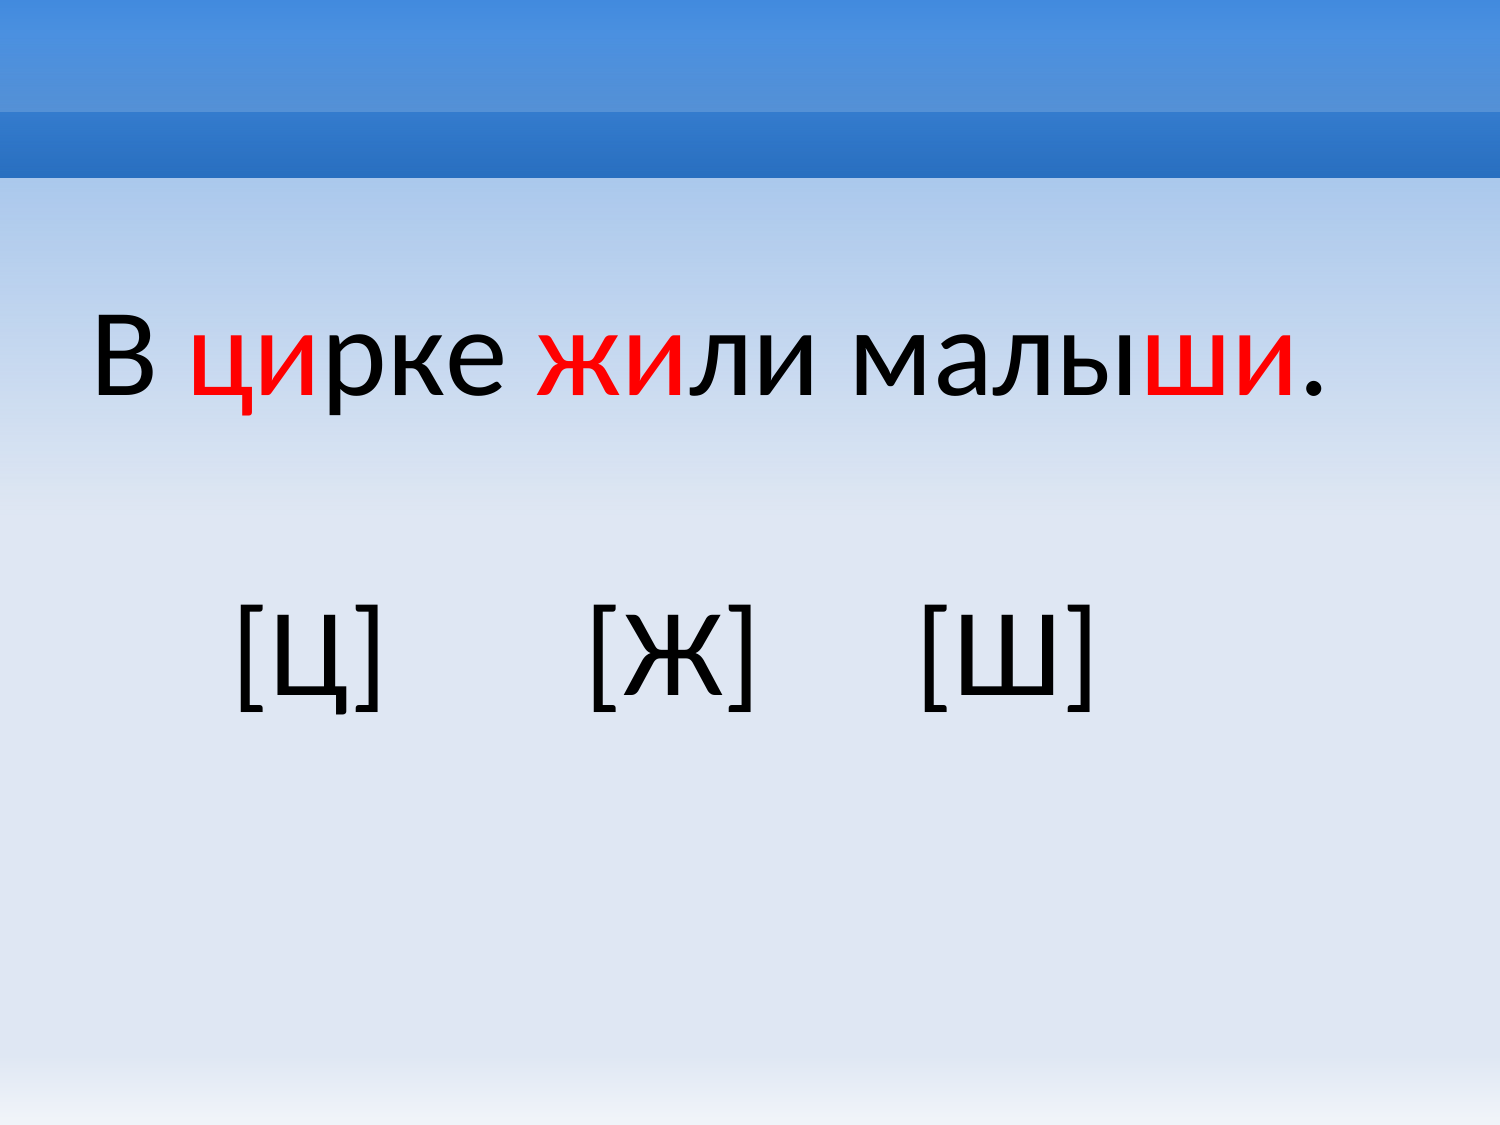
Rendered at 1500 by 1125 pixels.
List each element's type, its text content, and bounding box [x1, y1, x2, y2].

list В цирке жили малыши. [Ц] [Ж] [Ш] [75, 262, 1425, 1005]
